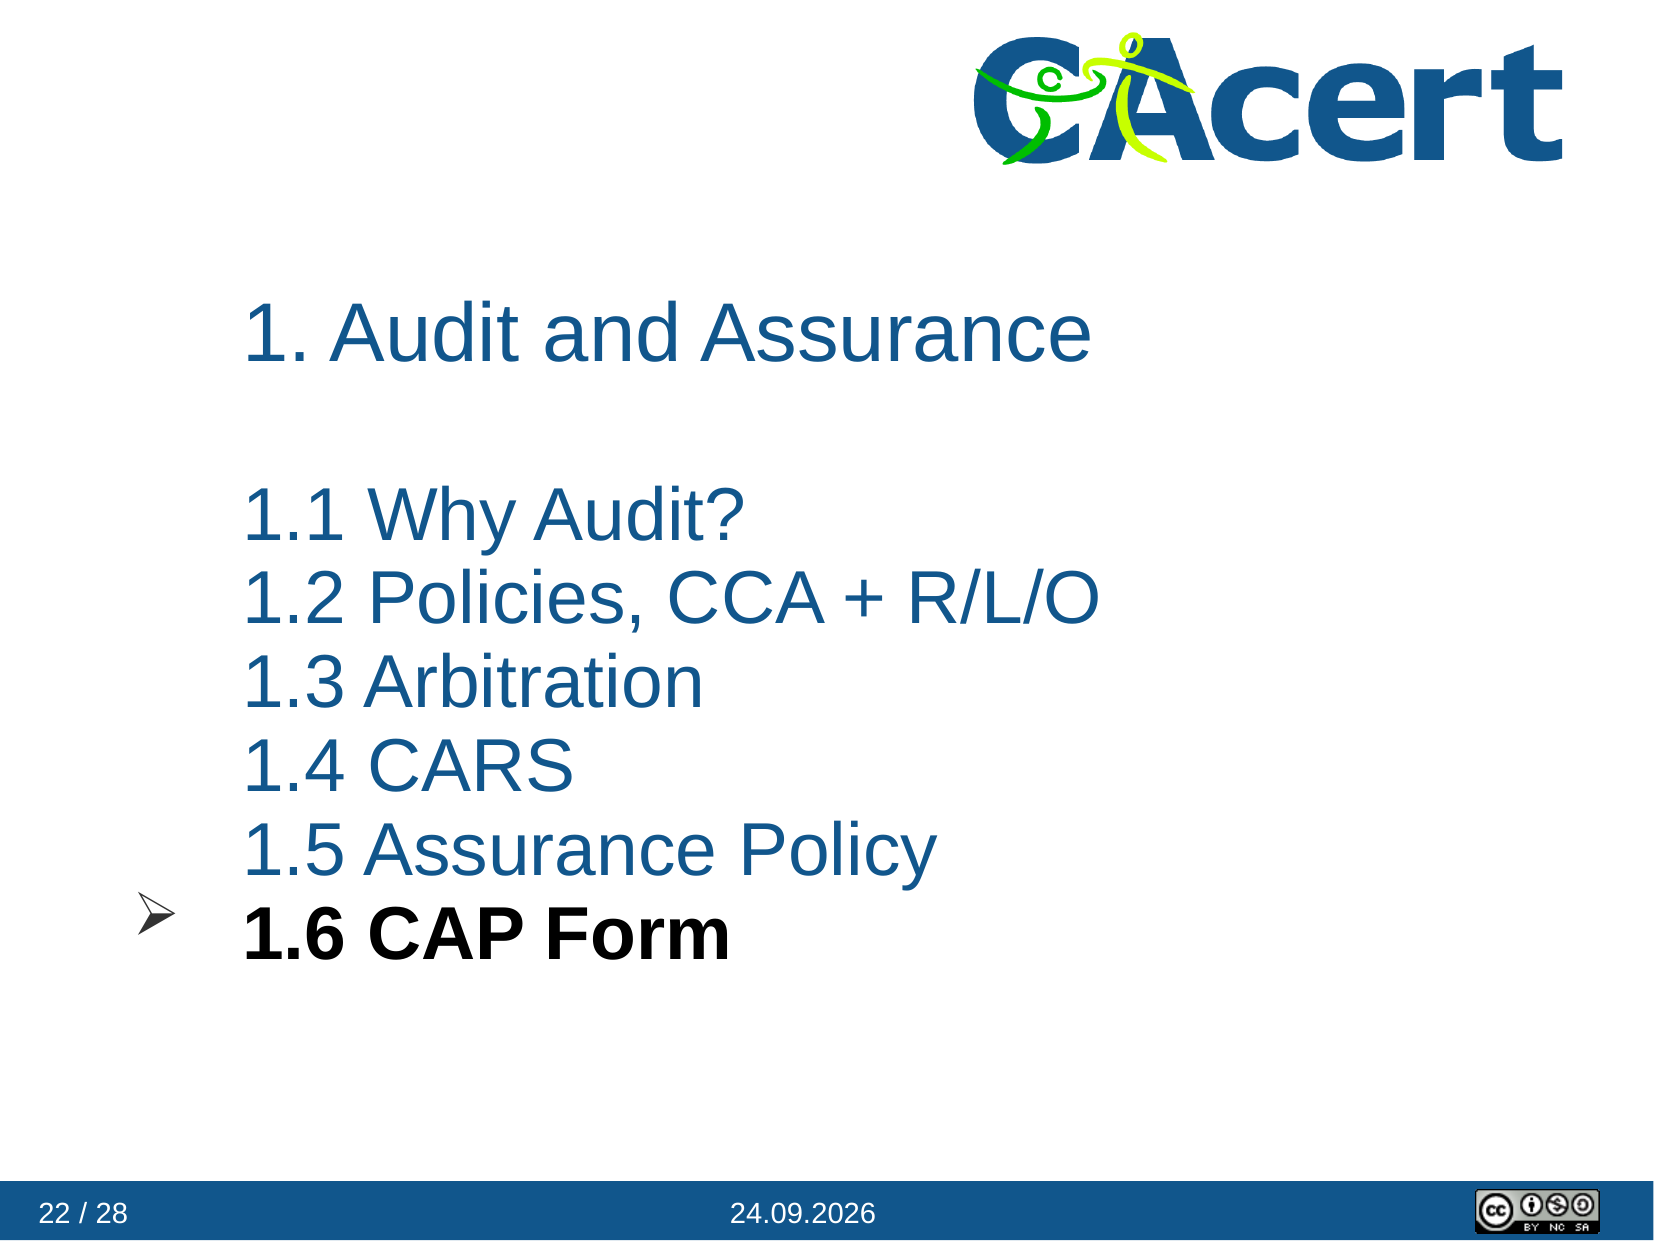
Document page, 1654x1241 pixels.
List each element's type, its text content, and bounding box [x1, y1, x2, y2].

picture [972, 30, 1564, 166]
picture [1475, 1189, 1600, 1234]
title 1. Audit and Assurance 1.1 Why Audit? 1.2 Policies, CCA + R/L/O 1.3 Arbitration 1.4 CARS 1.5 Assurance Policy 1.6 CAP Form [242, 265, 1565, 997]
text_box [65, 265, 237, 1024]
